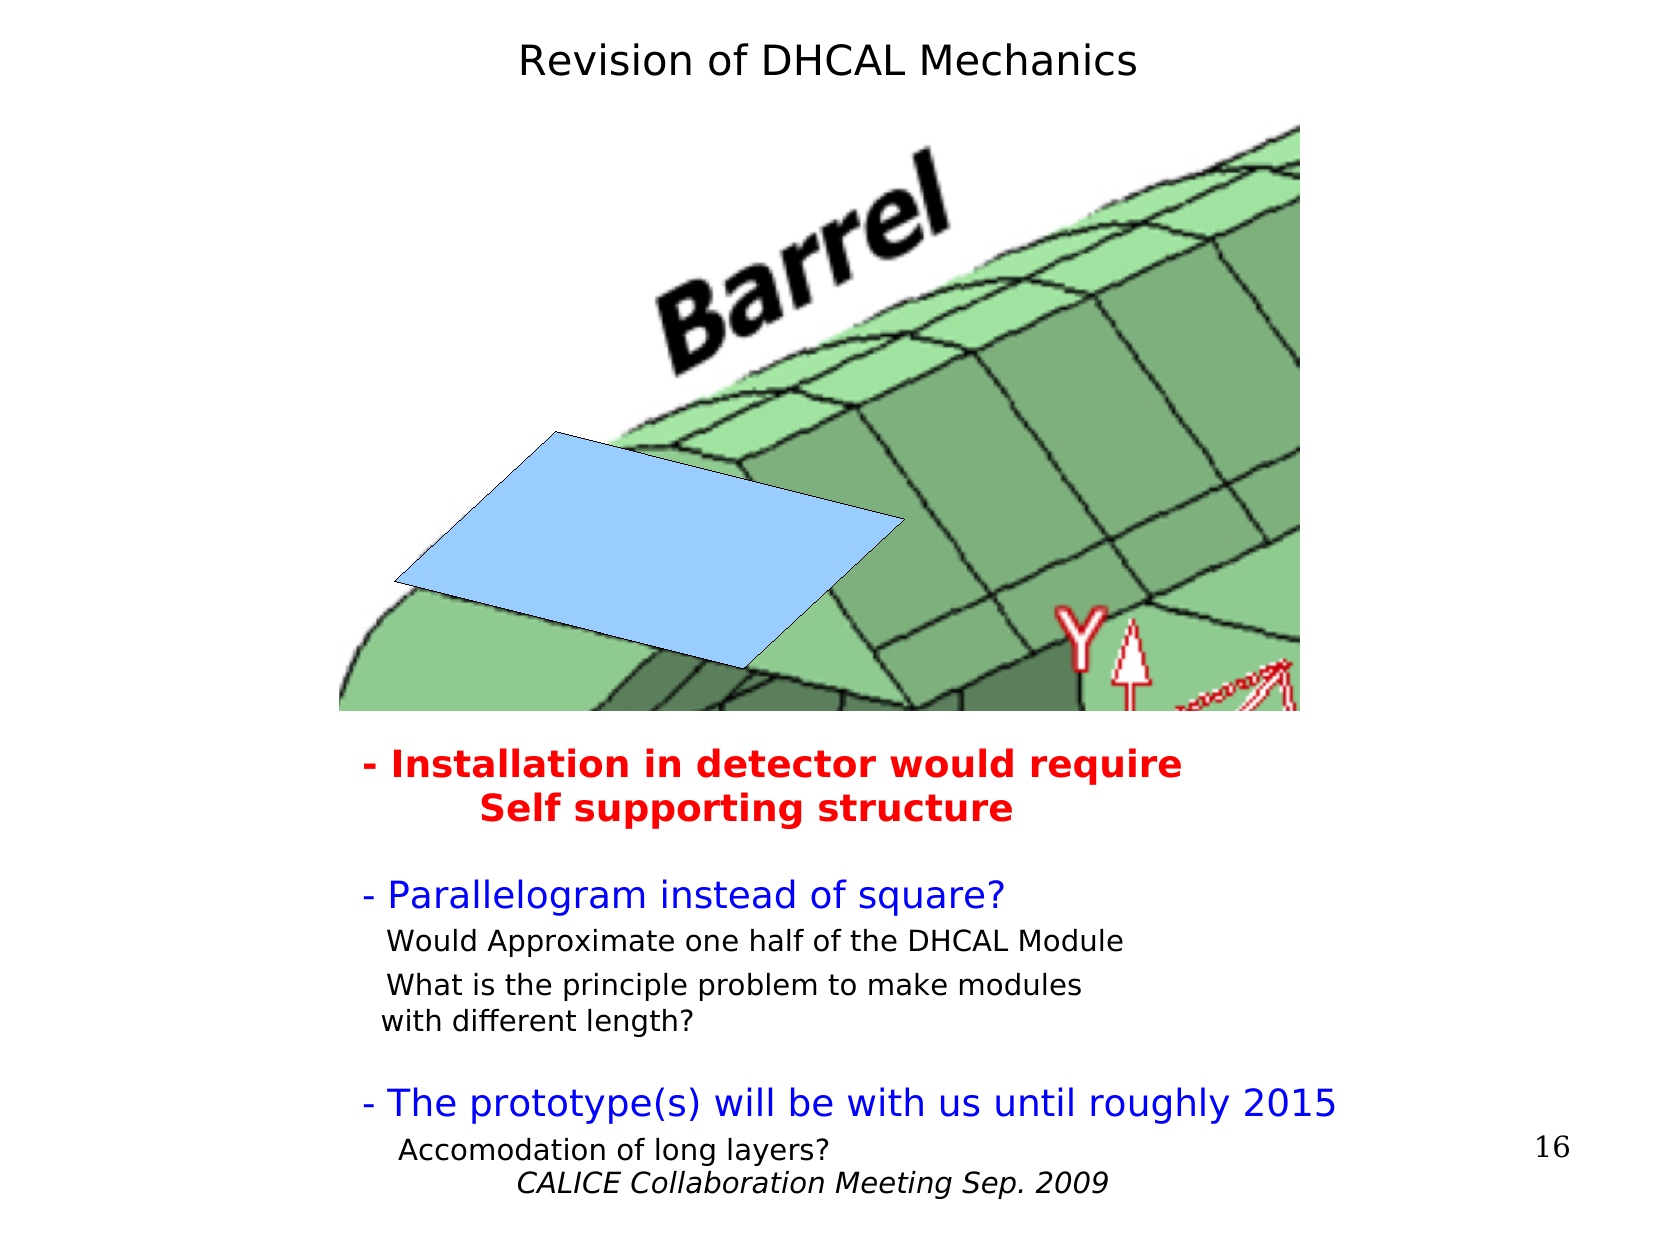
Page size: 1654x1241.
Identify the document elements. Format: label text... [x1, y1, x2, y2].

text_box Revision of DHCAL Mechanics [503, 29, 1152, 93]
text_box [394, 431, 905, 669]
picture [339, 94, 1300, 711]
text_box - Installation in detector would require Self supporting structure - Parallelogram instead of square? Would Approximate one half of the DHCAL Module What is the principle problem to make modules with different length? - The prototype(s) will be with us until roughly 2015 Accomodation of long layers? [347, 735, 1334, 1241]
